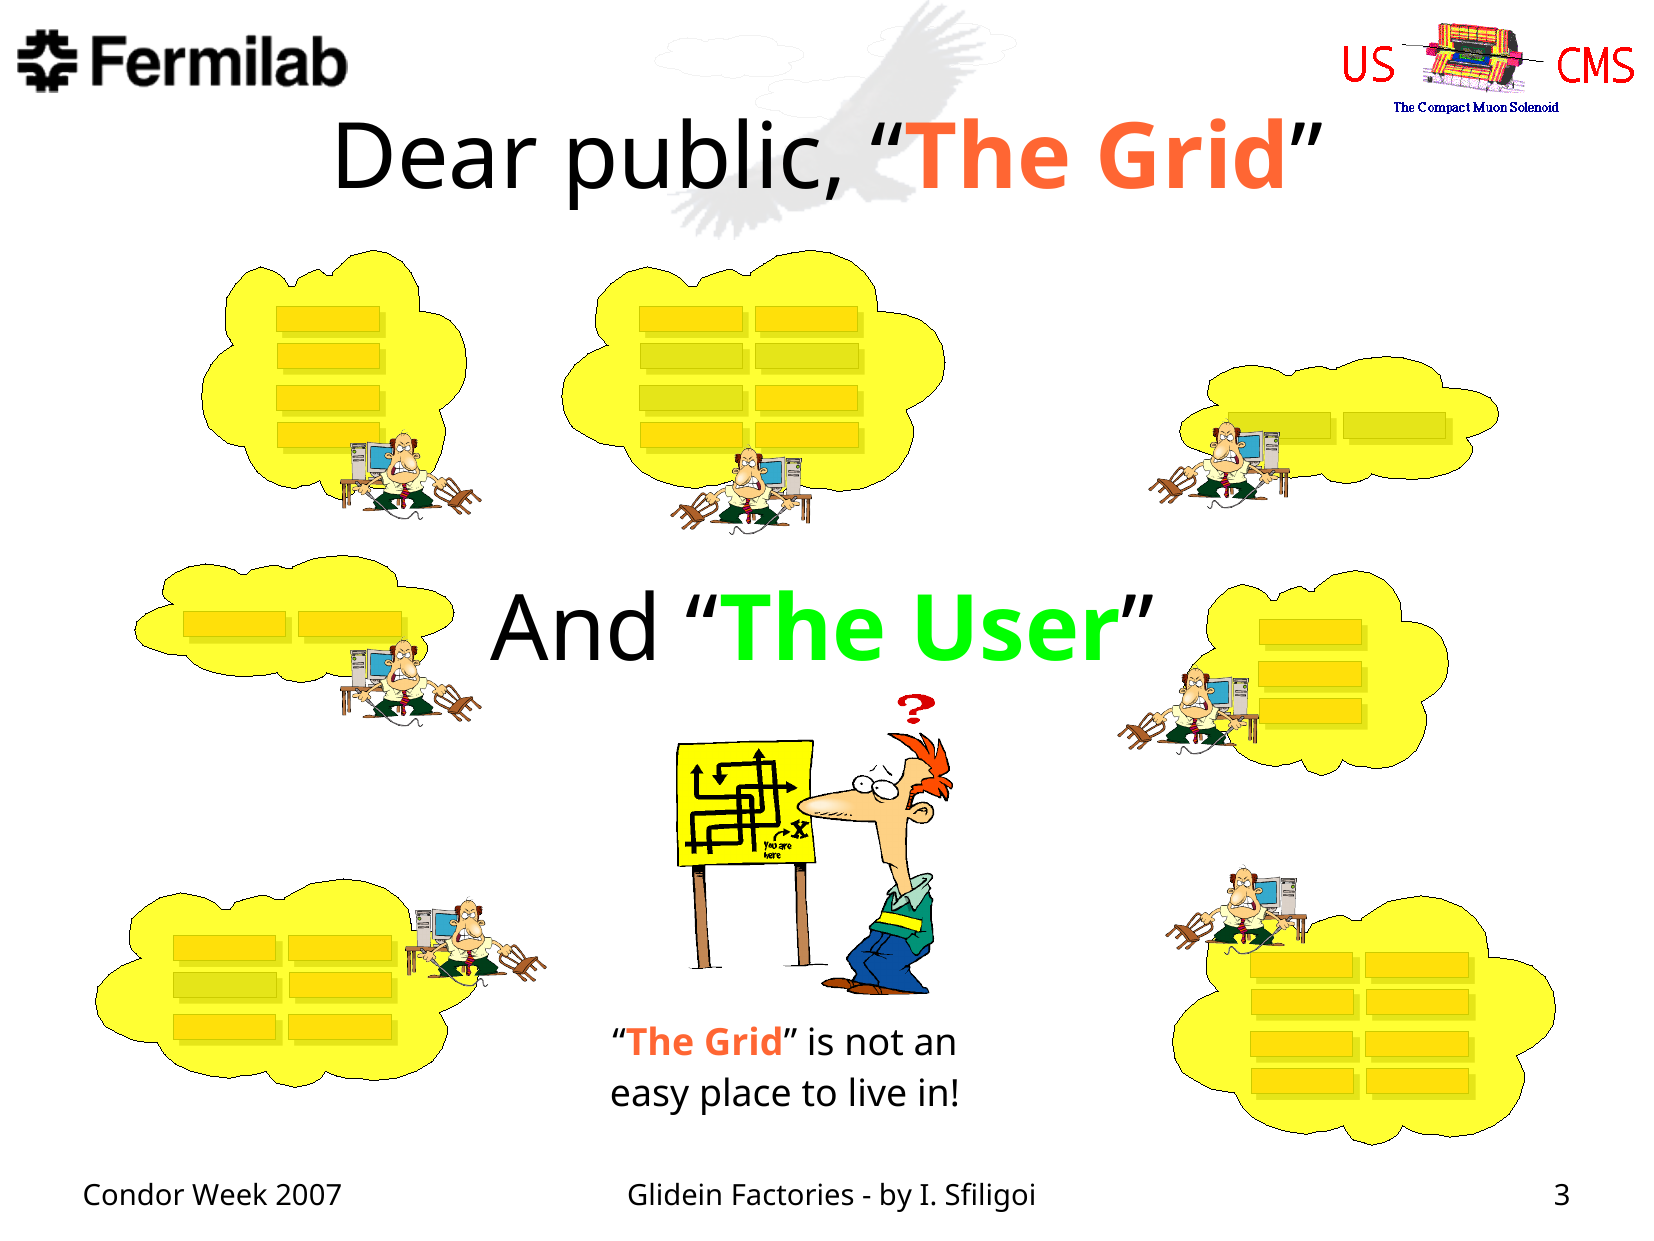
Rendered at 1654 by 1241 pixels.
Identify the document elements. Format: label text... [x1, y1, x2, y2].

text_box [561, 250, 946, 492]
text_box [134, 555, 455, 683]
picture [17, 29, 348, 93]
picture [1165, 864, 1307, 955]
picture [340, 429, 482, 520]
picture [676, 694, 953, 995]
picture [340, 636, 482, 727]
picture [670, 444, 812, 535]
text_box [95, 878, 476, 1088]
picture [405, 896, 547, 987]
text_box “The Grid” is not an easy place to live in! [595, 1008, 960, 1111]
text_box [1172, 895, 1556, 1146]
title And “The User” [476, 563, 1168, 688]
picture [1340, 23, 1636, 114]
picture [1148, 418, 1290, 509]
title Dear public, “The Grid” [82, 49, 1571, 257]
text_box [1193, 570, 1449, 776]
text_box [201, 250, 467, 500]
picture [1117, 664, 1259, 755]
text_box [1186, 356, 1499, 484]
